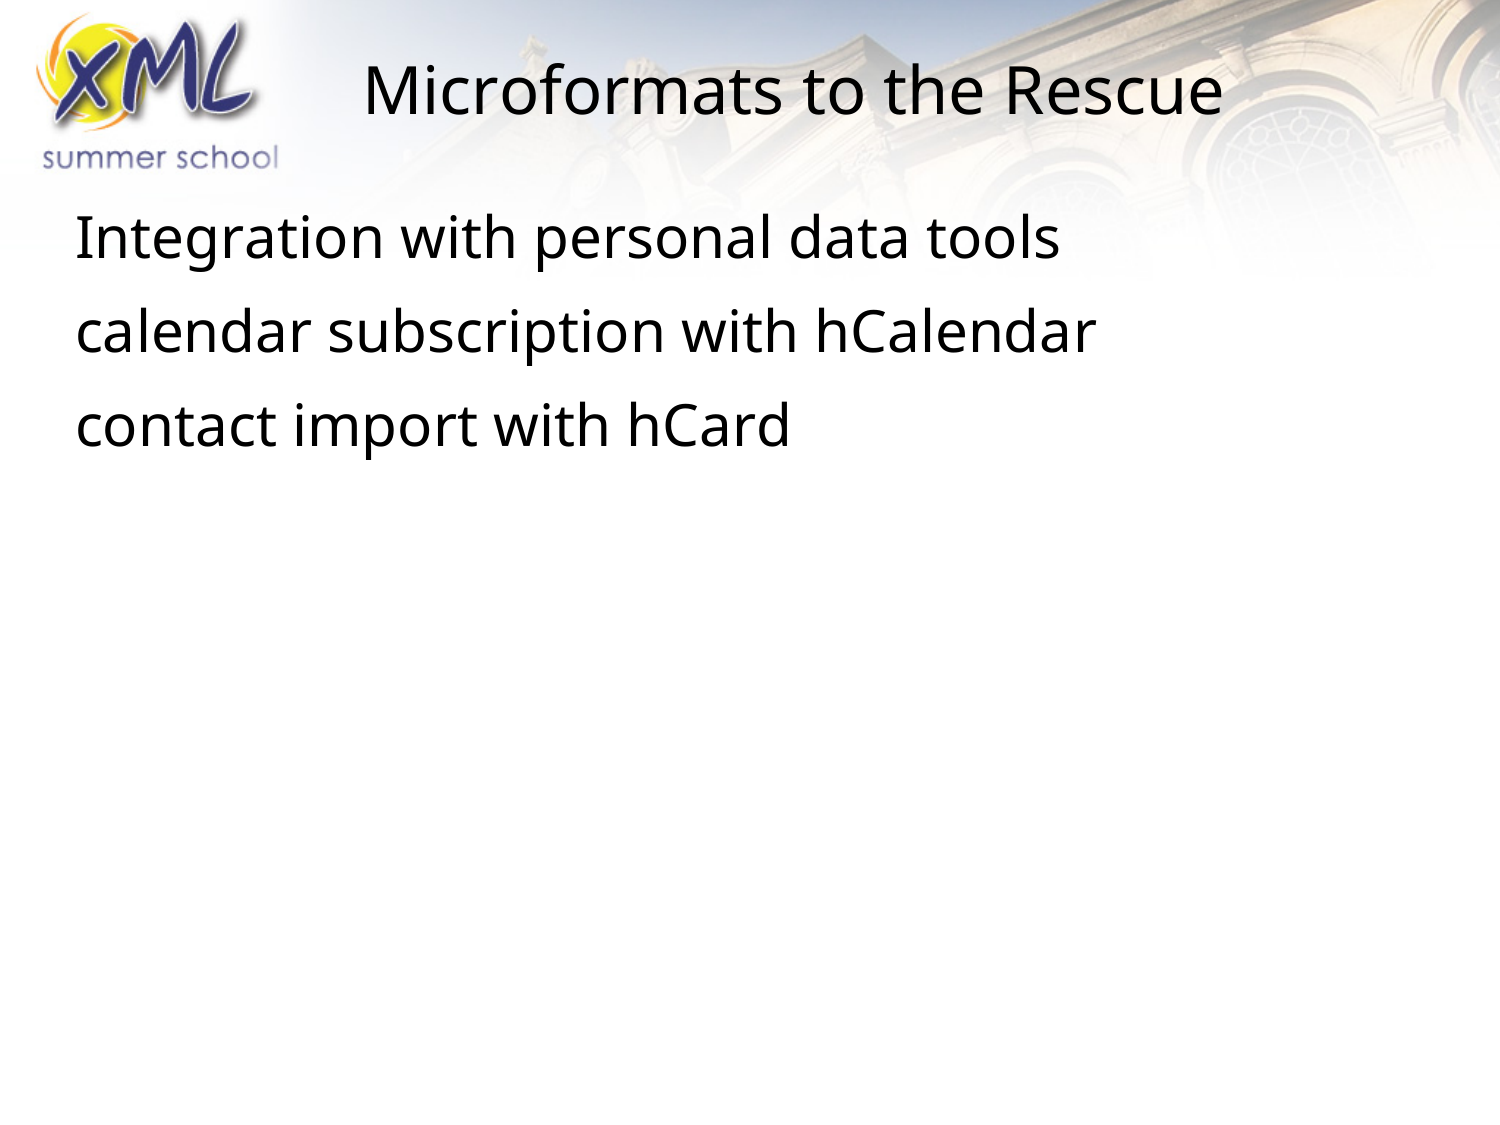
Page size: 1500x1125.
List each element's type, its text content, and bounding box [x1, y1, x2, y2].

picture [0, 0, 1500, 1125]
list Integration with personal data tools calendar subscription with hCalendar contact import with hCard [75, 195, 1426, 991]
title Microformats to the Rescue [281, 1, 1306, 177]
